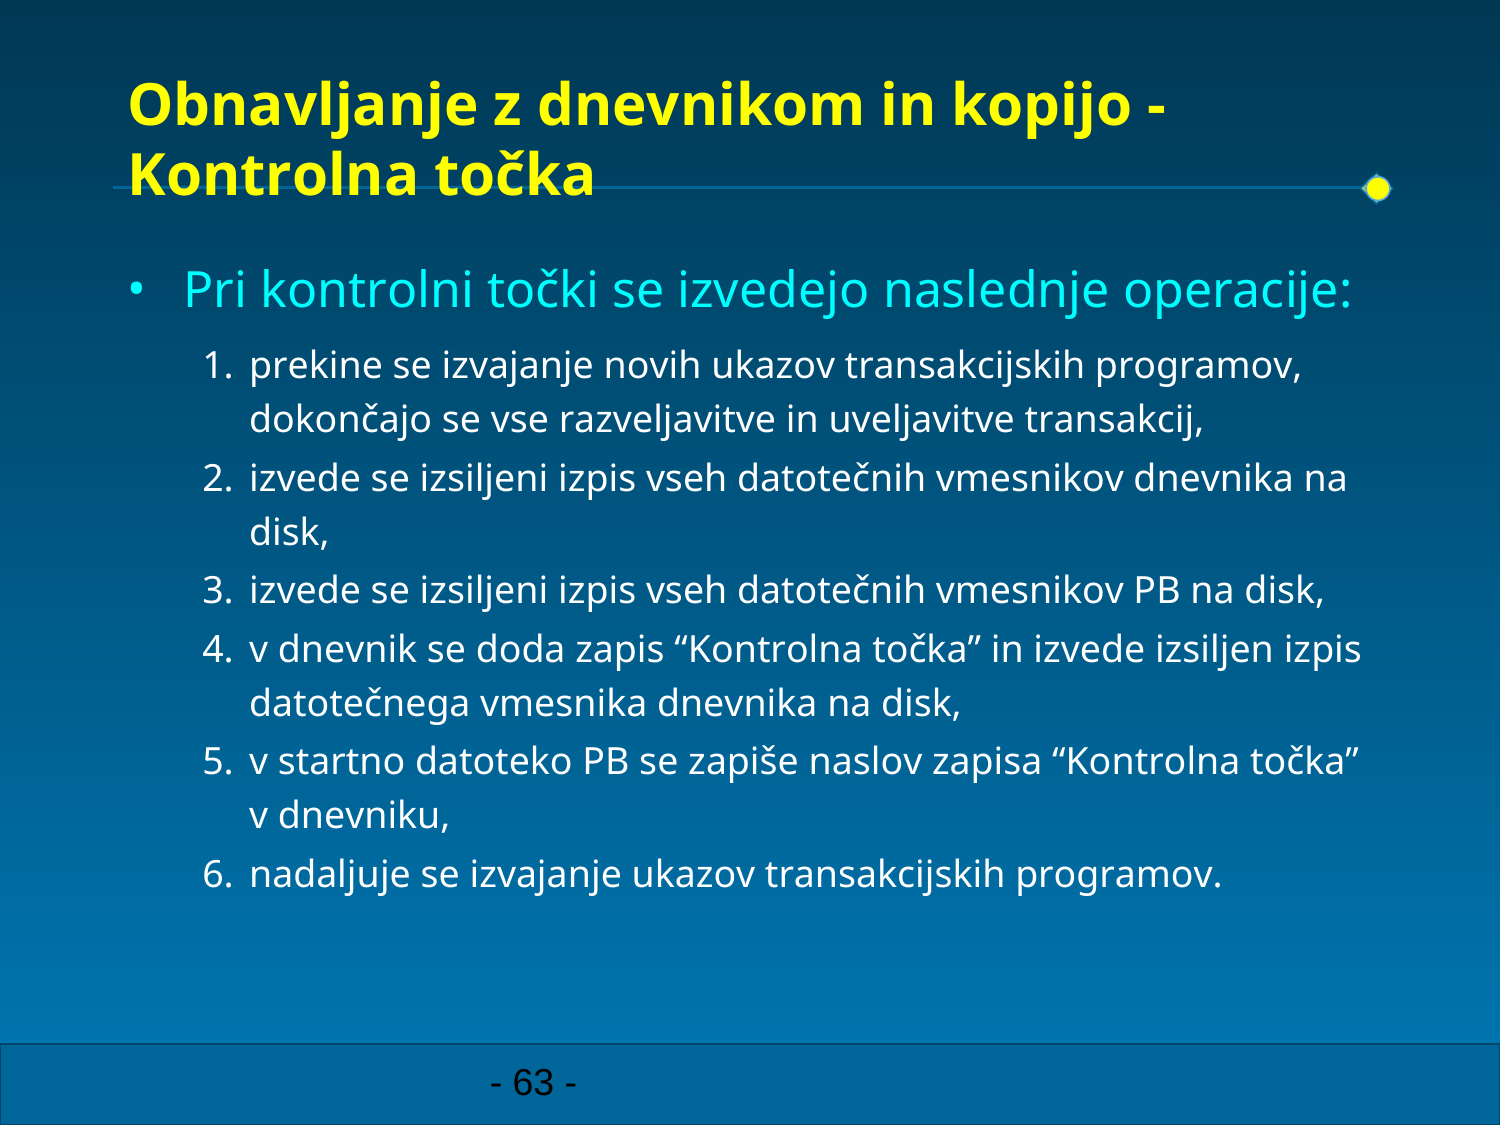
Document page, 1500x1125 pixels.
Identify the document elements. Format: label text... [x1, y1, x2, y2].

list Pri kontrolni točki se izvedejo naslednje operacije: prekine se izvajanje novih ukazov transakcijskih programov, dokončajo se vse razveljavitve in uveljavitve transakcij, izvede se izsiljeni izpis vseh datotečnih vmesnikov dnevnika na disk, izvede se izsiljeni izpis vseh datotečnih vmesnikov PB na disk, v dnevnik se doda zapis “Kontrolna točka” in izvede izsiljen izpis datotečnega vmesnika dnevnika na disk, v startno datoteko PB se zapiše naslov zapisa “Kontrolna točka” v dnevniku, nadaljuje se izvajanje ukazov transakcijskih programov. [112, 237, 1388, 963]
title Obnavljanje z dnevnikom in kopijo - Kontrolna točka [112, 95, 1388, 181]
